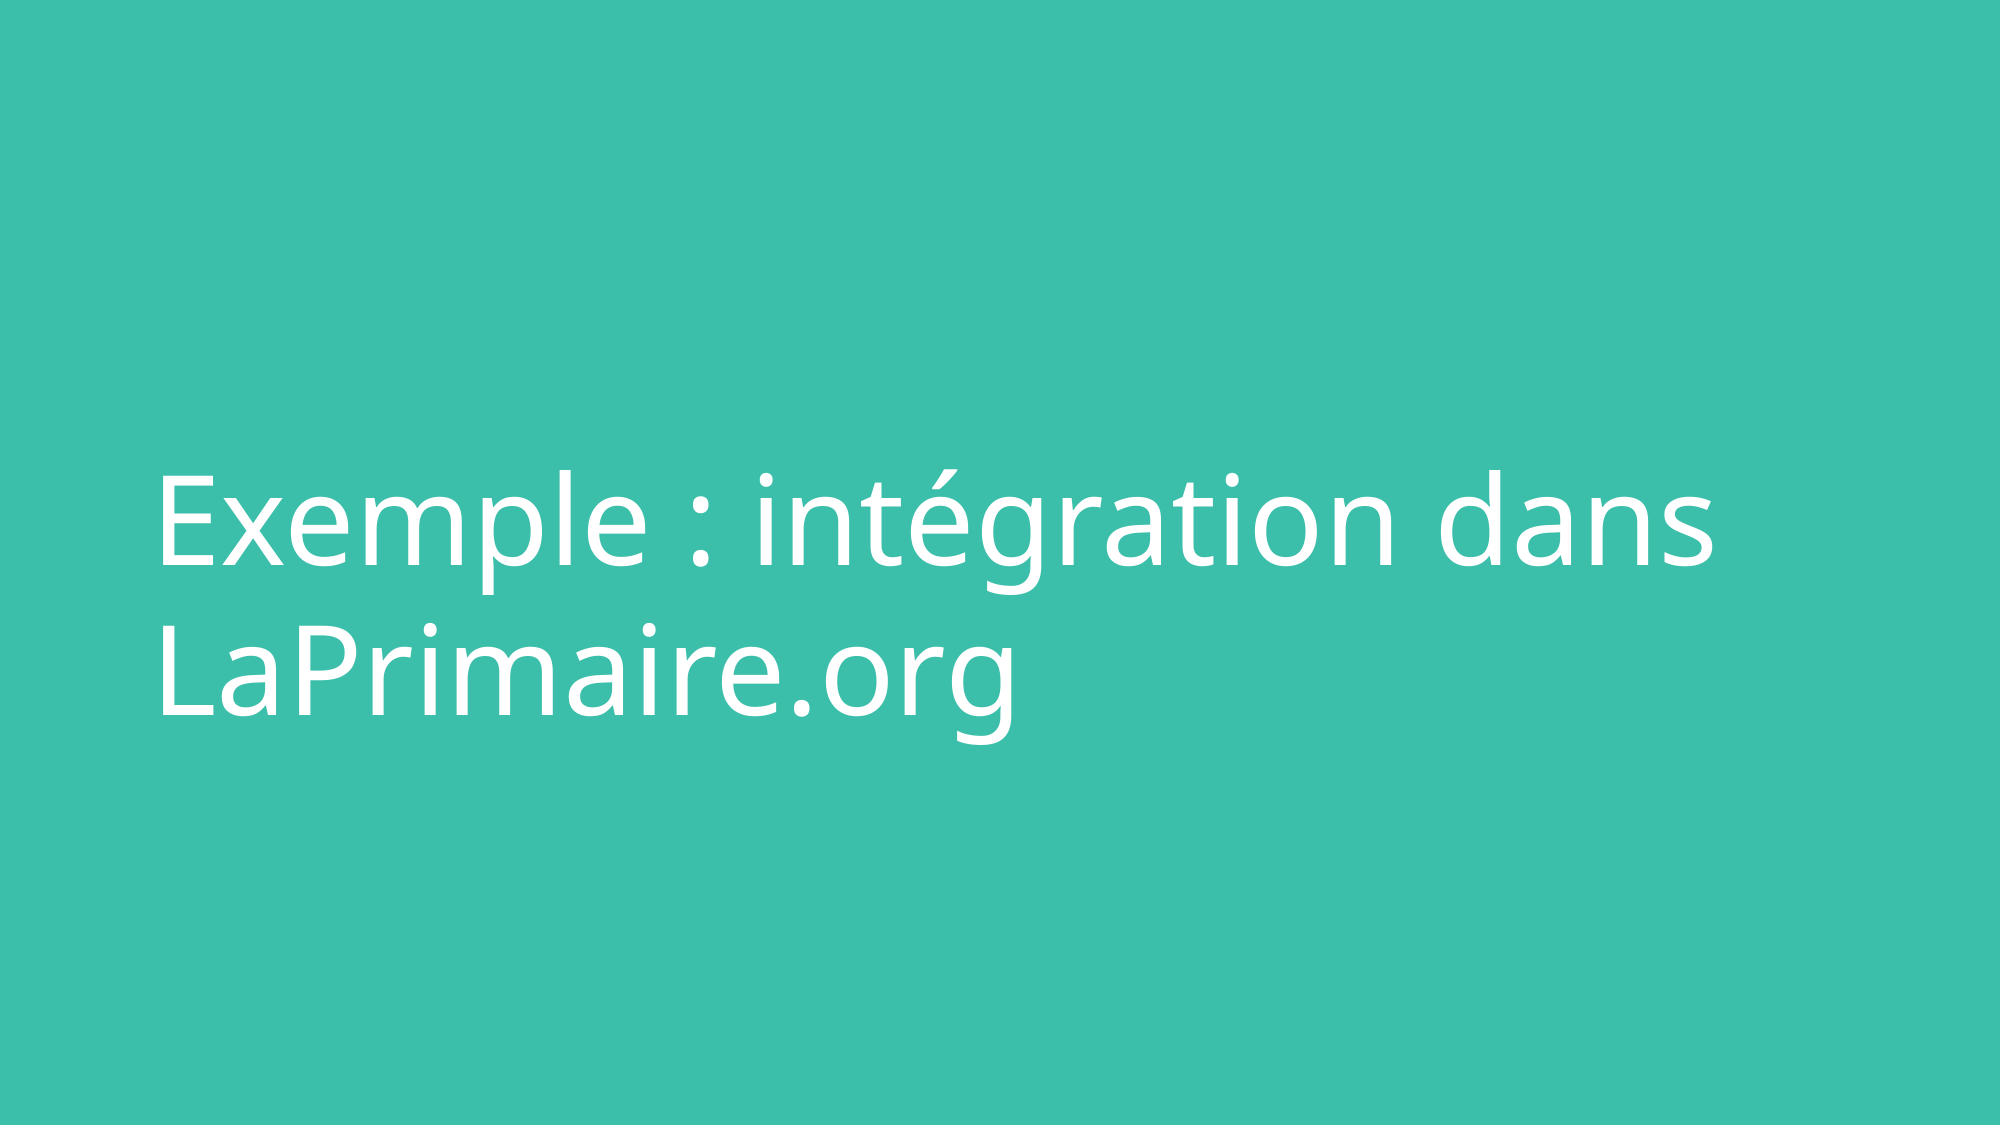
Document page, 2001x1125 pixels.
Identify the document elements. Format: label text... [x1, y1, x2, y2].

title Exemple : intégration dans LaPrimaire.org [136, 280, 1862, 749]
